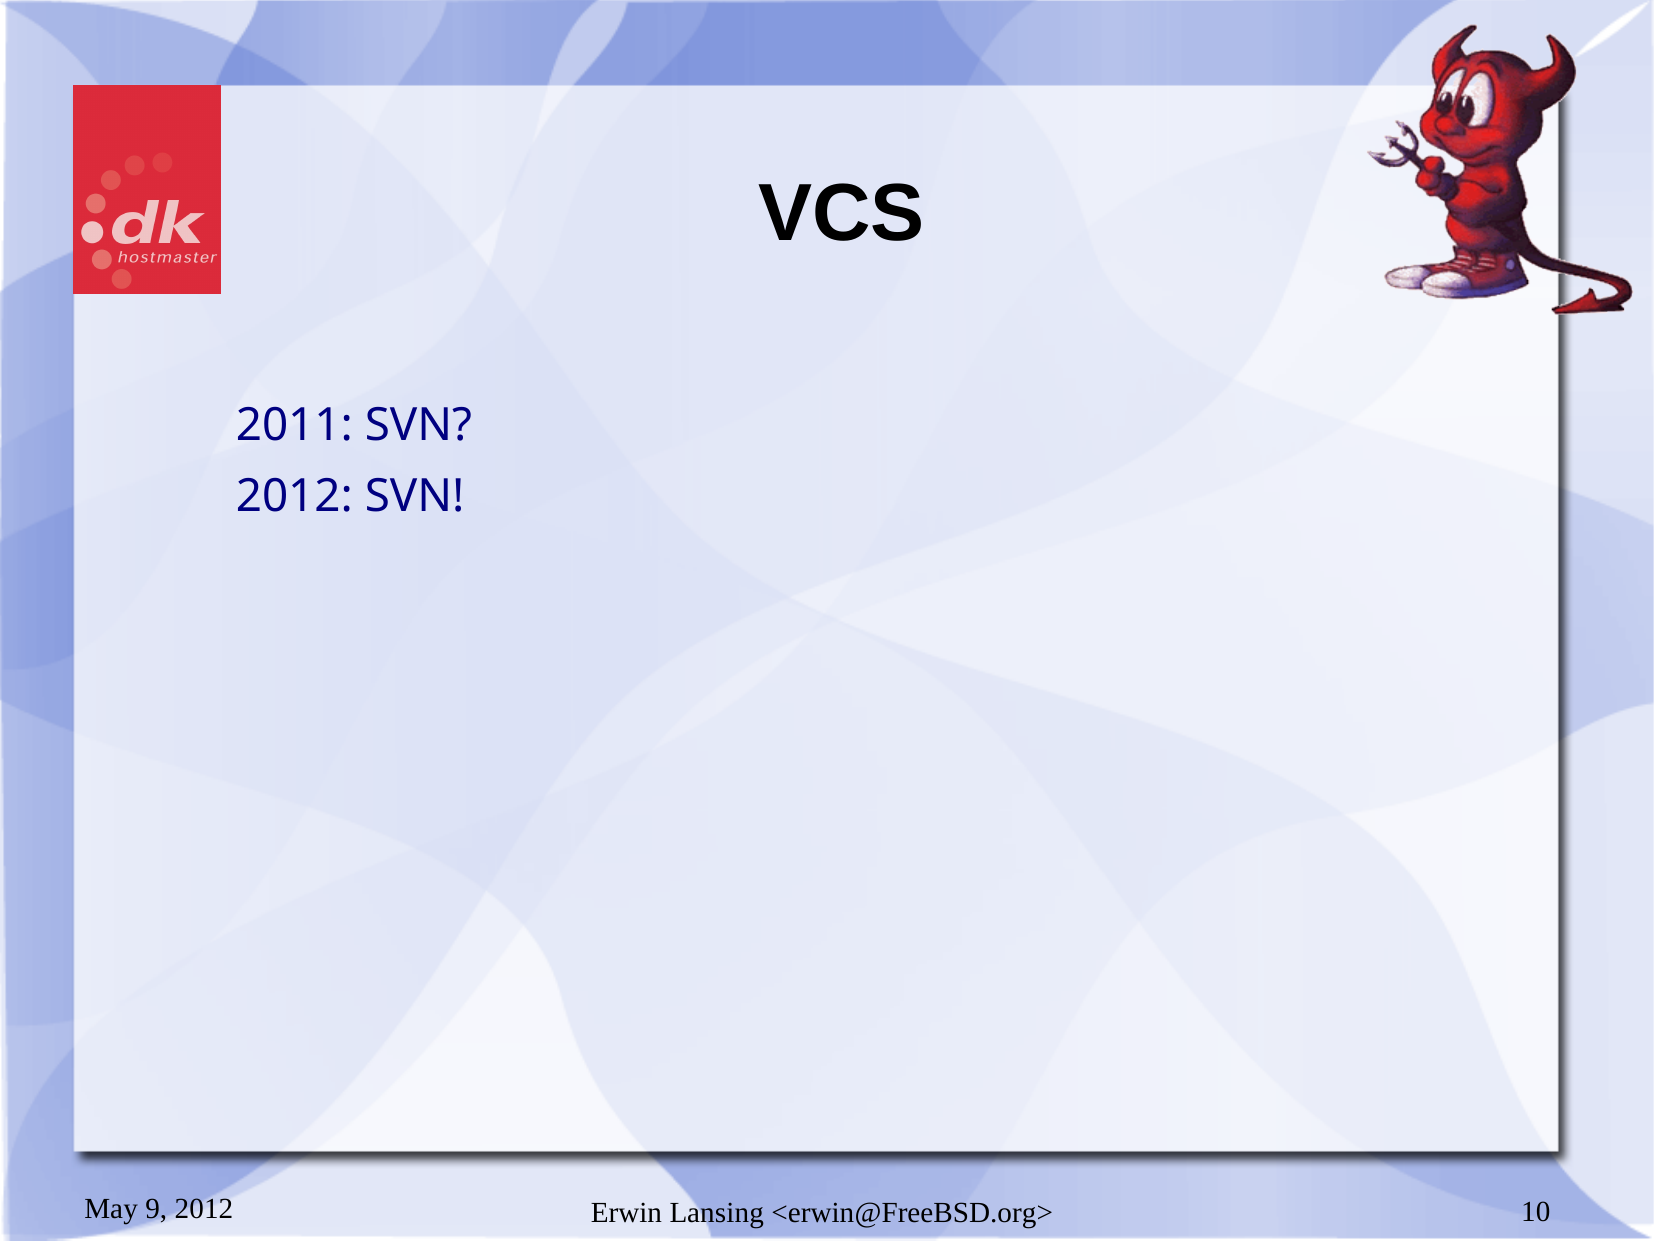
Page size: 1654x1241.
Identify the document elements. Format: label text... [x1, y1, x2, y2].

title VCS [135, 108, 1548, 316]
text_box 2011: SVN? 2012: SVN! [235, 391, 630, 503]
picture [0, 0, 1654, 1241]
